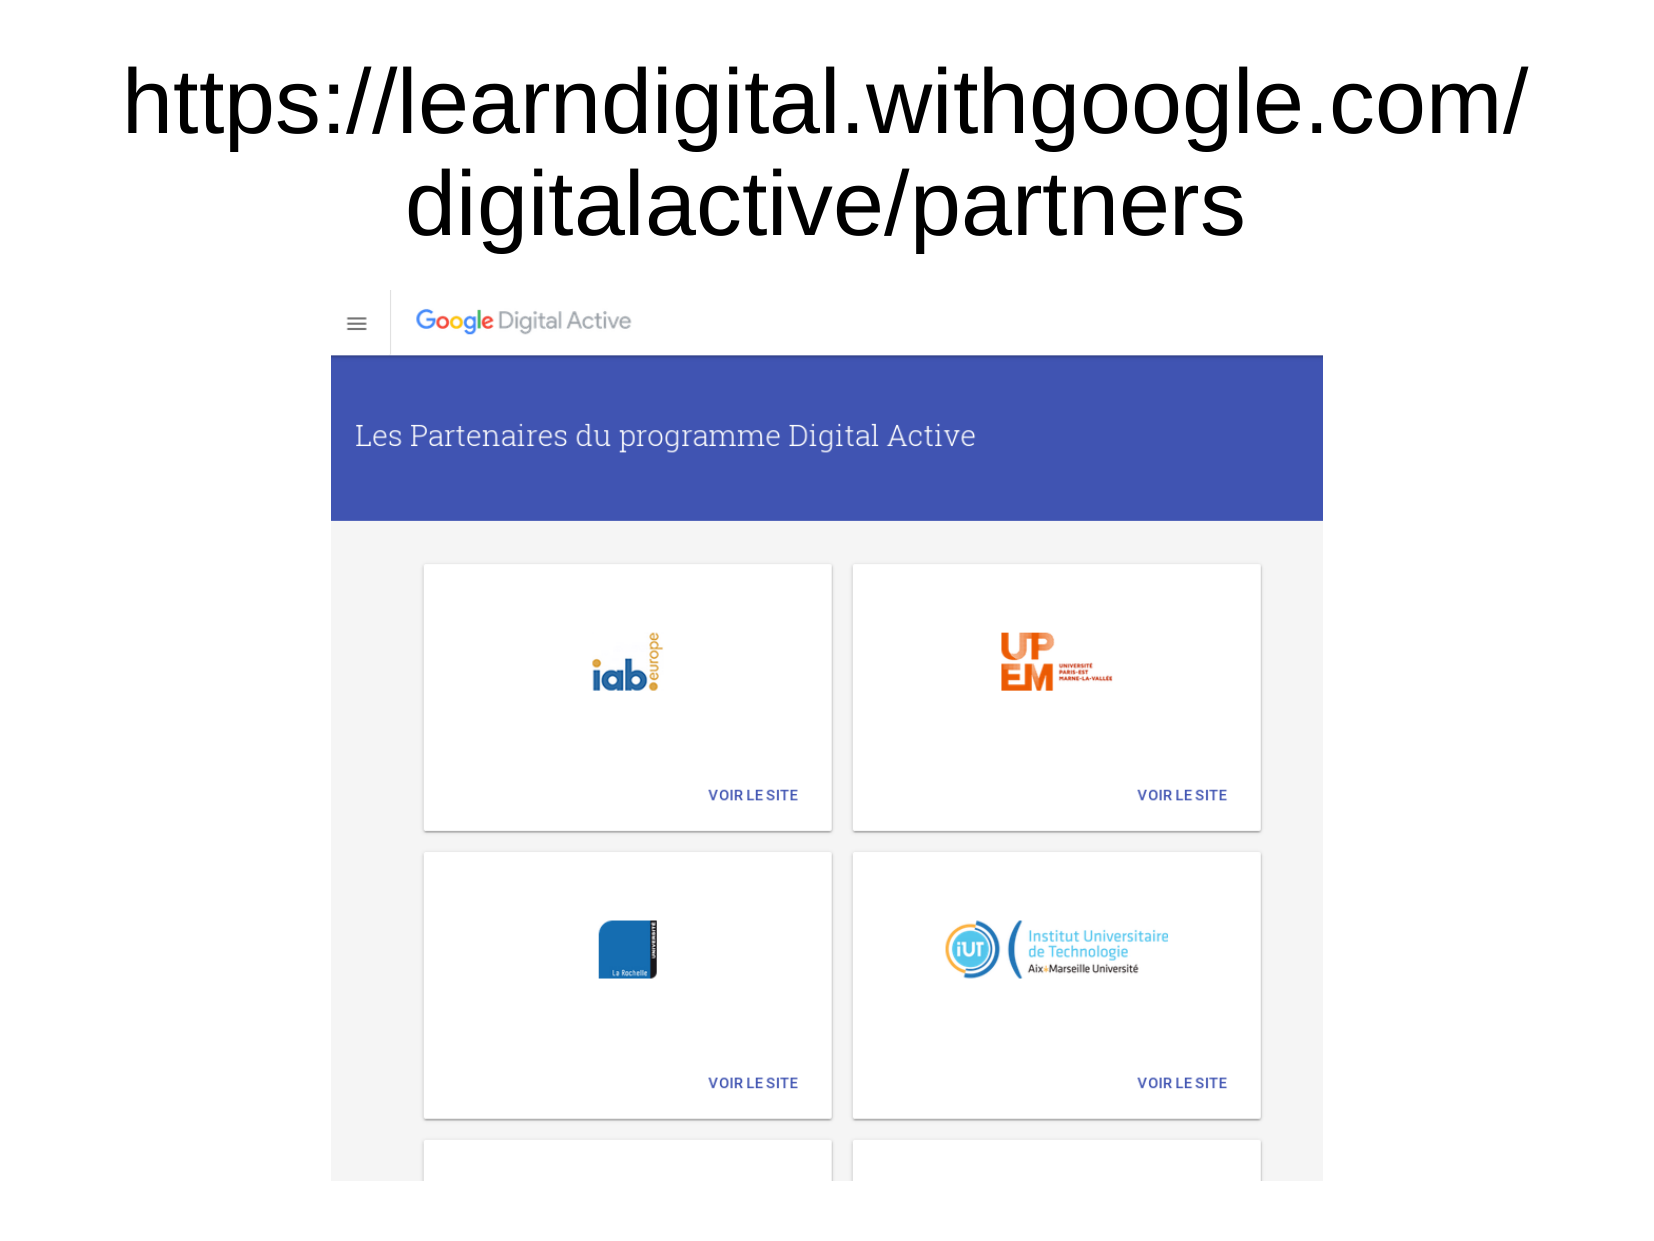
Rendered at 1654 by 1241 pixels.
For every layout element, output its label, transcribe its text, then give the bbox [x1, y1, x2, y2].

picture [331, 290, 1323, 1181]
title https://learndigital.withgoogle.com/digitalactive/partners [82, 49, 1571, 257]
